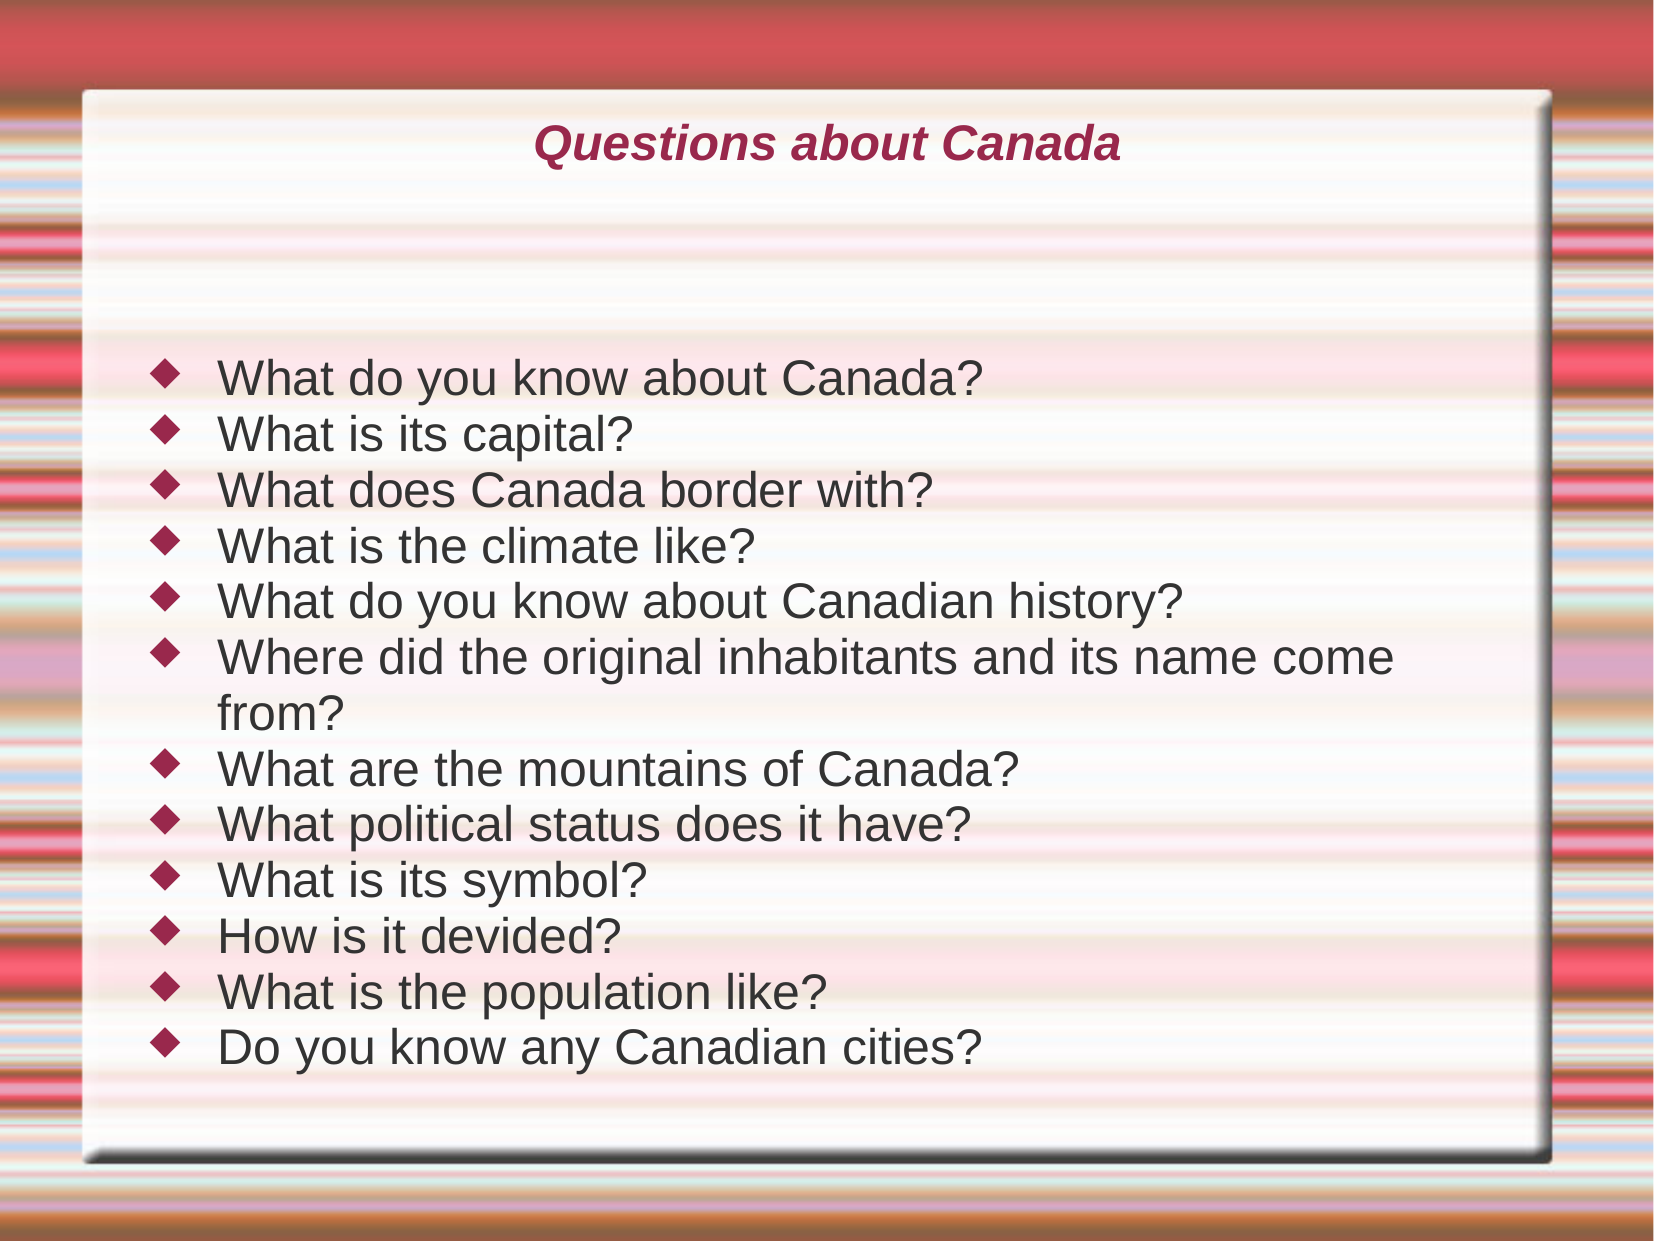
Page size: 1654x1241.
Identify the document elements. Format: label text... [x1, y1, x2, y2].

list What do you know about Canada? What is its capital? What does Canada border with? What is the climate like? What do you know about Canadian history? Where did the original inhabitants and its name come from? What are the mountains of Canada? What political status does it have? What is its symbol? How is it devided? What is the population like? Do you know any Canadian cities? [134, 350, 1516, 1132]
picture [0, 0, 1654, 1241]
title Questions about Canada [121, 50, 1534, 237]
